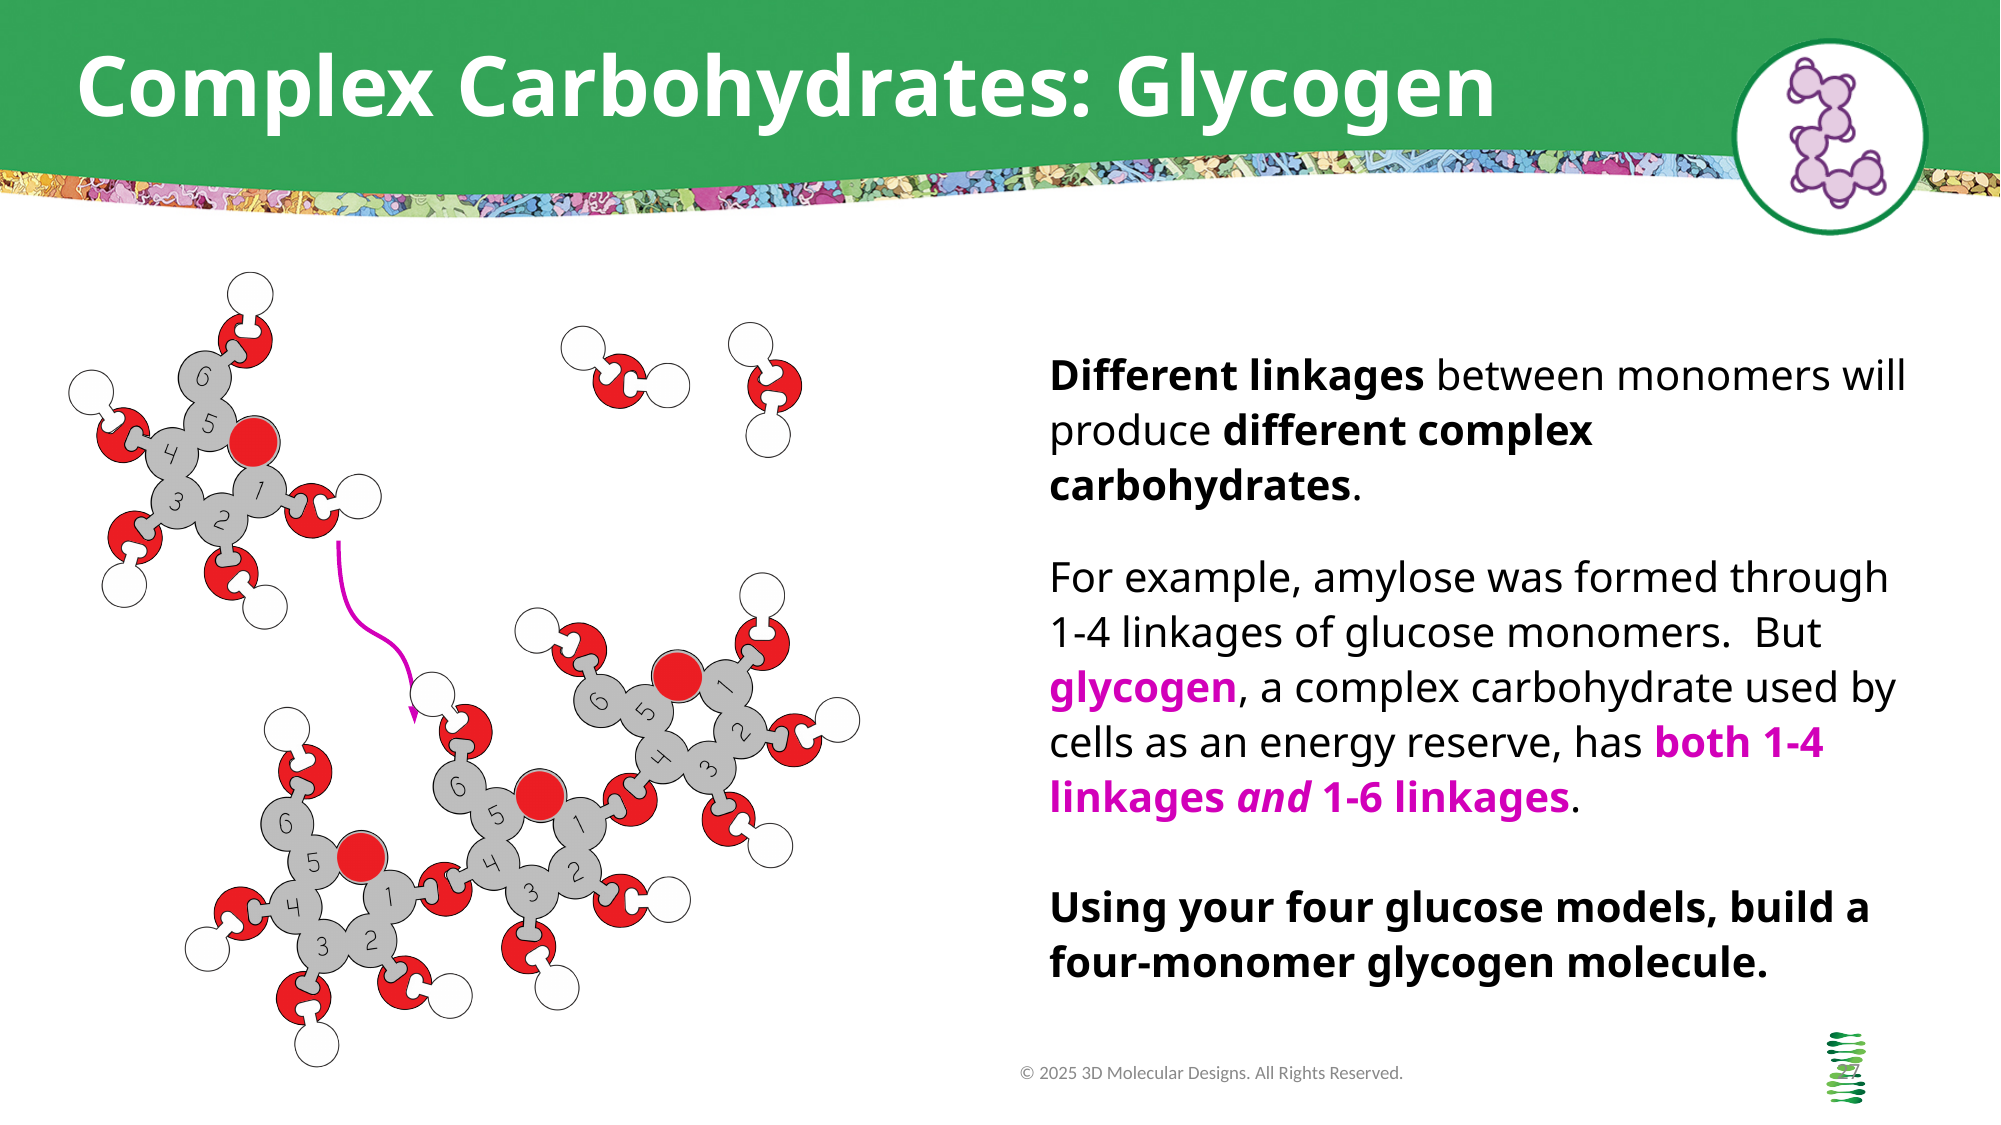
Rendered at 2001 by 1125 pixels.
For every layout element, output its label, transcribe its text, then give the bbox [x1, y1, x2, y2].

picture [719, 313, 812, 461]
picture [551, 316, 691, 411]
title Complex Carbohydrates: Glycogen [78, 36, 2000, 133]
picture [59, 270, 387, 639]
picture [175, 563, 868, 1073]
text_box Different linkages between monomers will produce different complex carbohydrates. For example, amylose was formed through 1-4 linkages of glucose monomers. But glycogen, a complex carbohydrate used by cells as an energy reserve, has both 1-4 linkages and 1-6 linkages. Using your four glucose models, build a four-monomer glycogen molecule. [1034, 336, 1929, 902]
slide_number 27 [1821, 1042, 1929, 1103]
